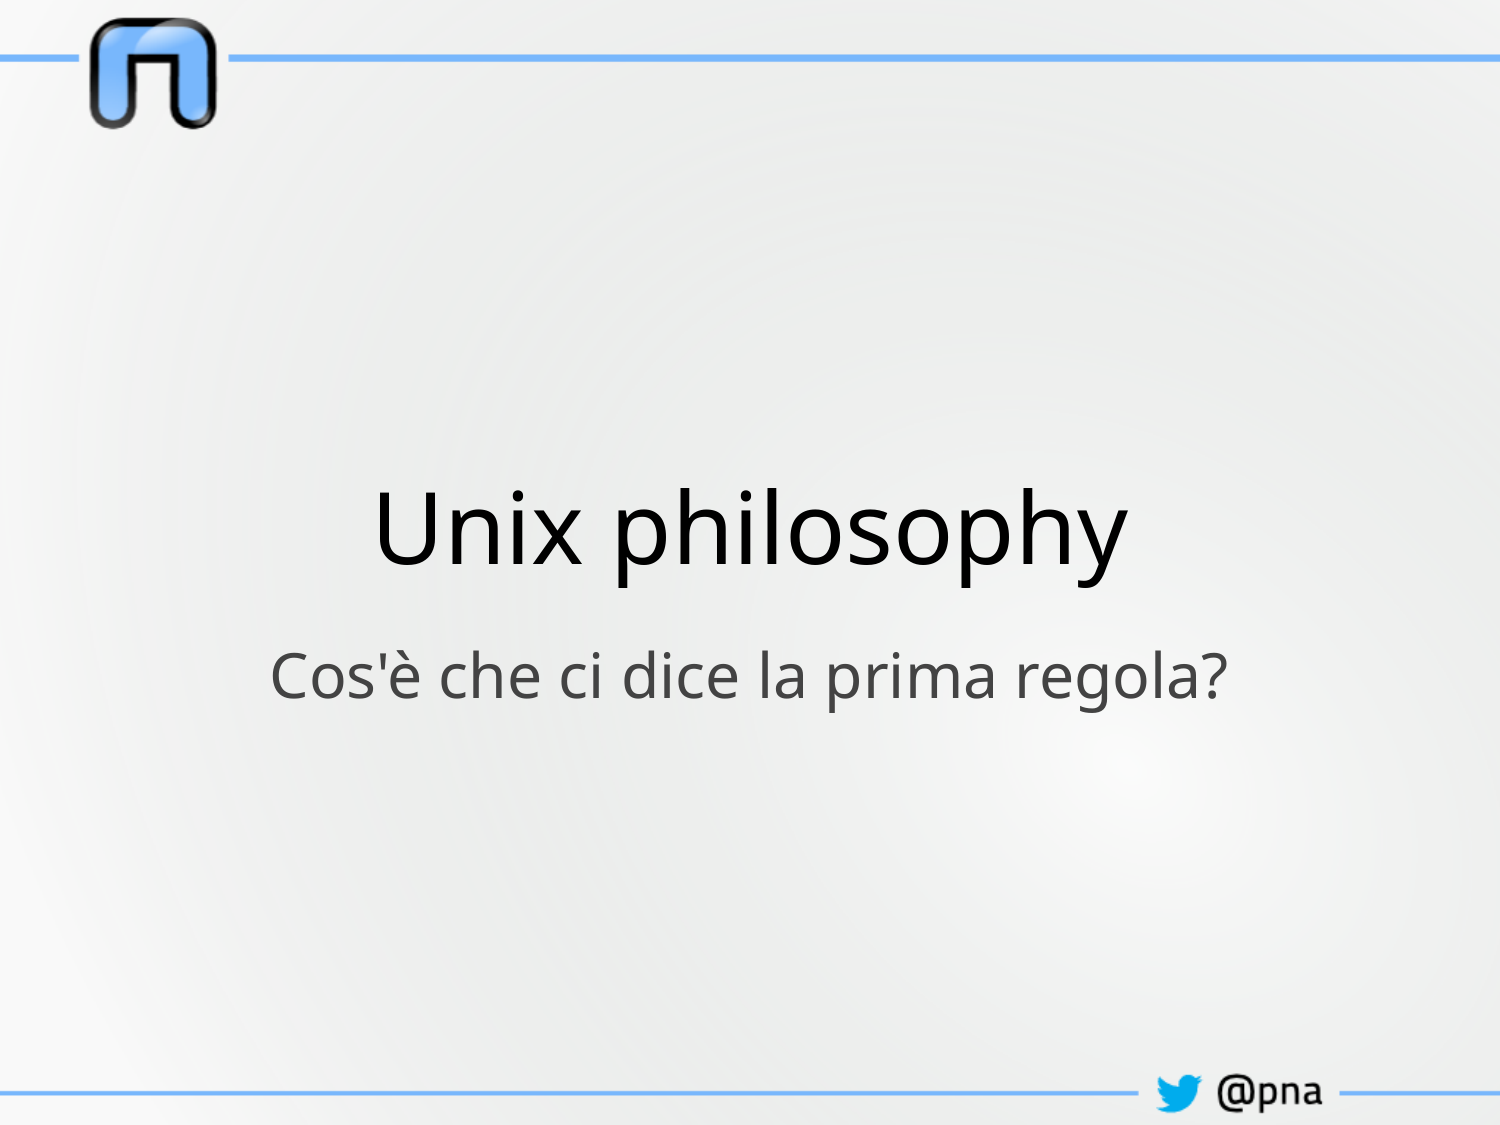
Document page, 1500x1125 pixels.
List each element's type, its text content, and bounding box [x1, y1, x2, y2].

picture [0, 0, 1500, 1125]
subtitle Cos'è che ci dice la prima regola? [112, 621, 1388, 793]
title Unix philosophy [112, 346, 1388, 600]
